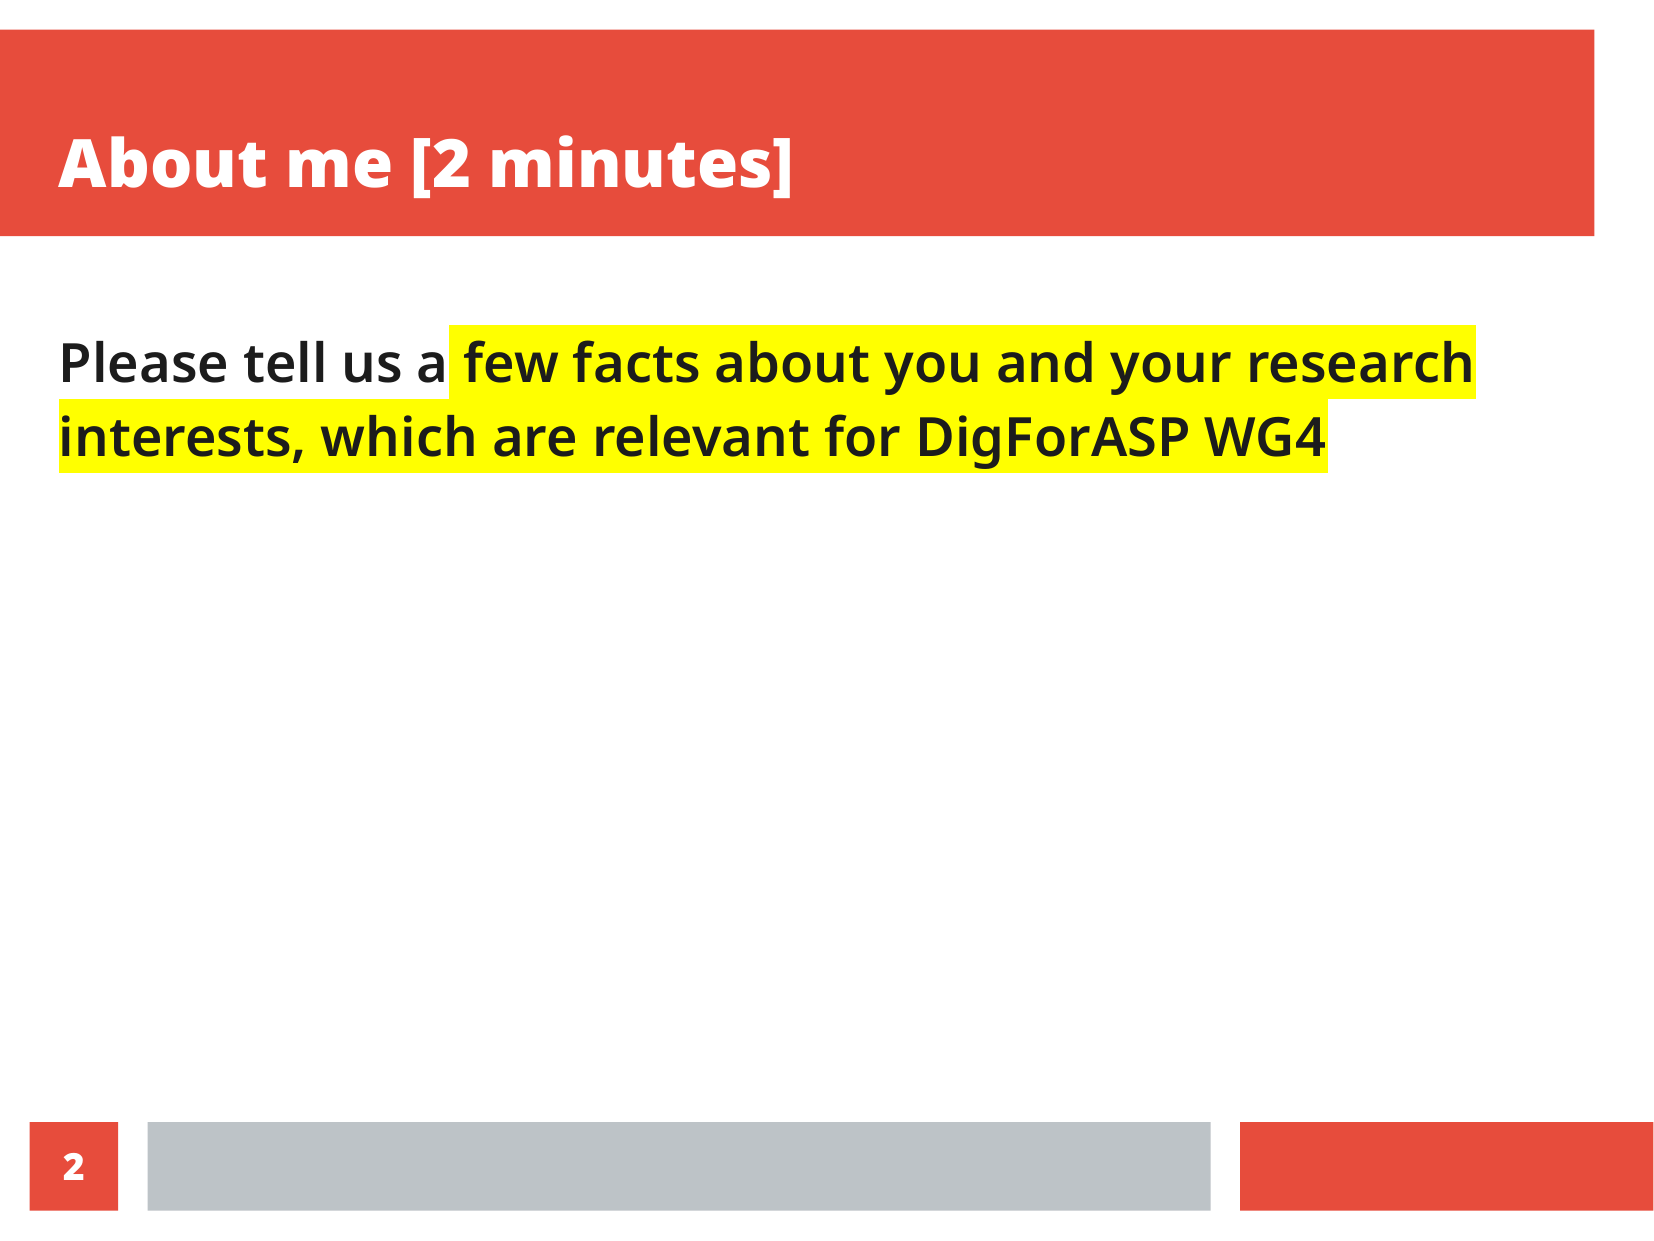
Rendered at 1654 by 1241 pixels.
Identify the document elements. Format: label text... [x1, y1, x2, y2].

title About me [2 minutes] [59, 59, 1595, 207]
list Please tell us a few facts about you and your research interests, which are relevant for DigForASP WG4 [59, 324, 1565, 1093]
